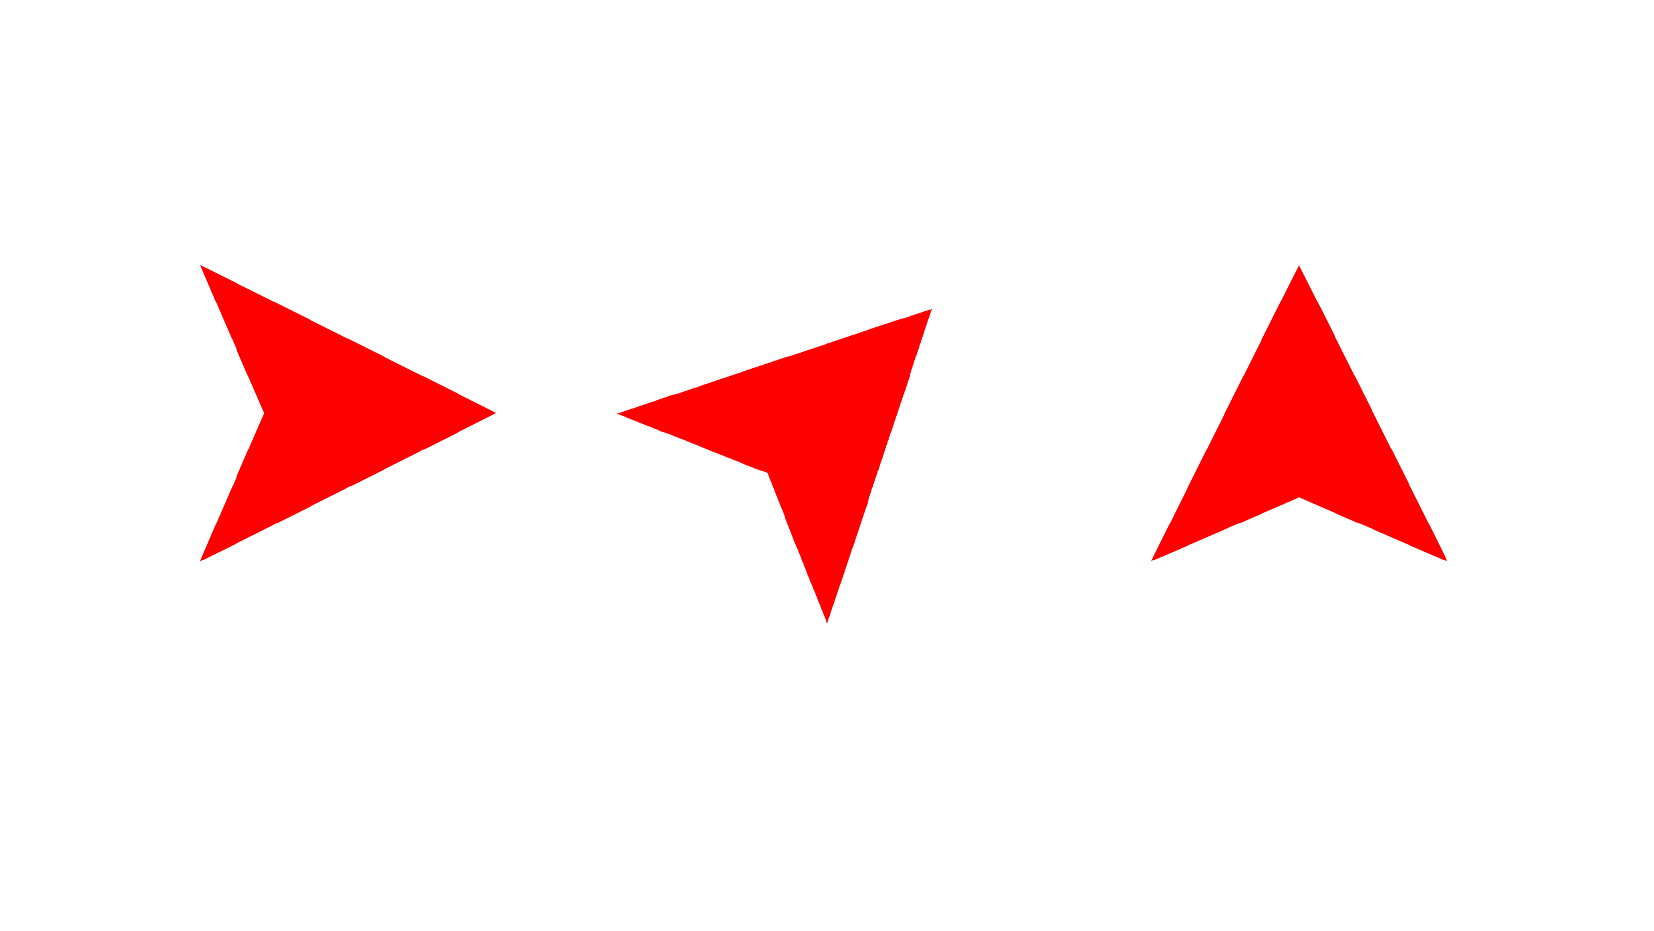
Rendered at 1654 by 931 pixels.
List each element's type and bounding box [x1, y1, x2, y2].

picture [1151, 265, 1447, 562]
picture [200, 265, 496, 562]
picture [617, 204, 1036, 623]
